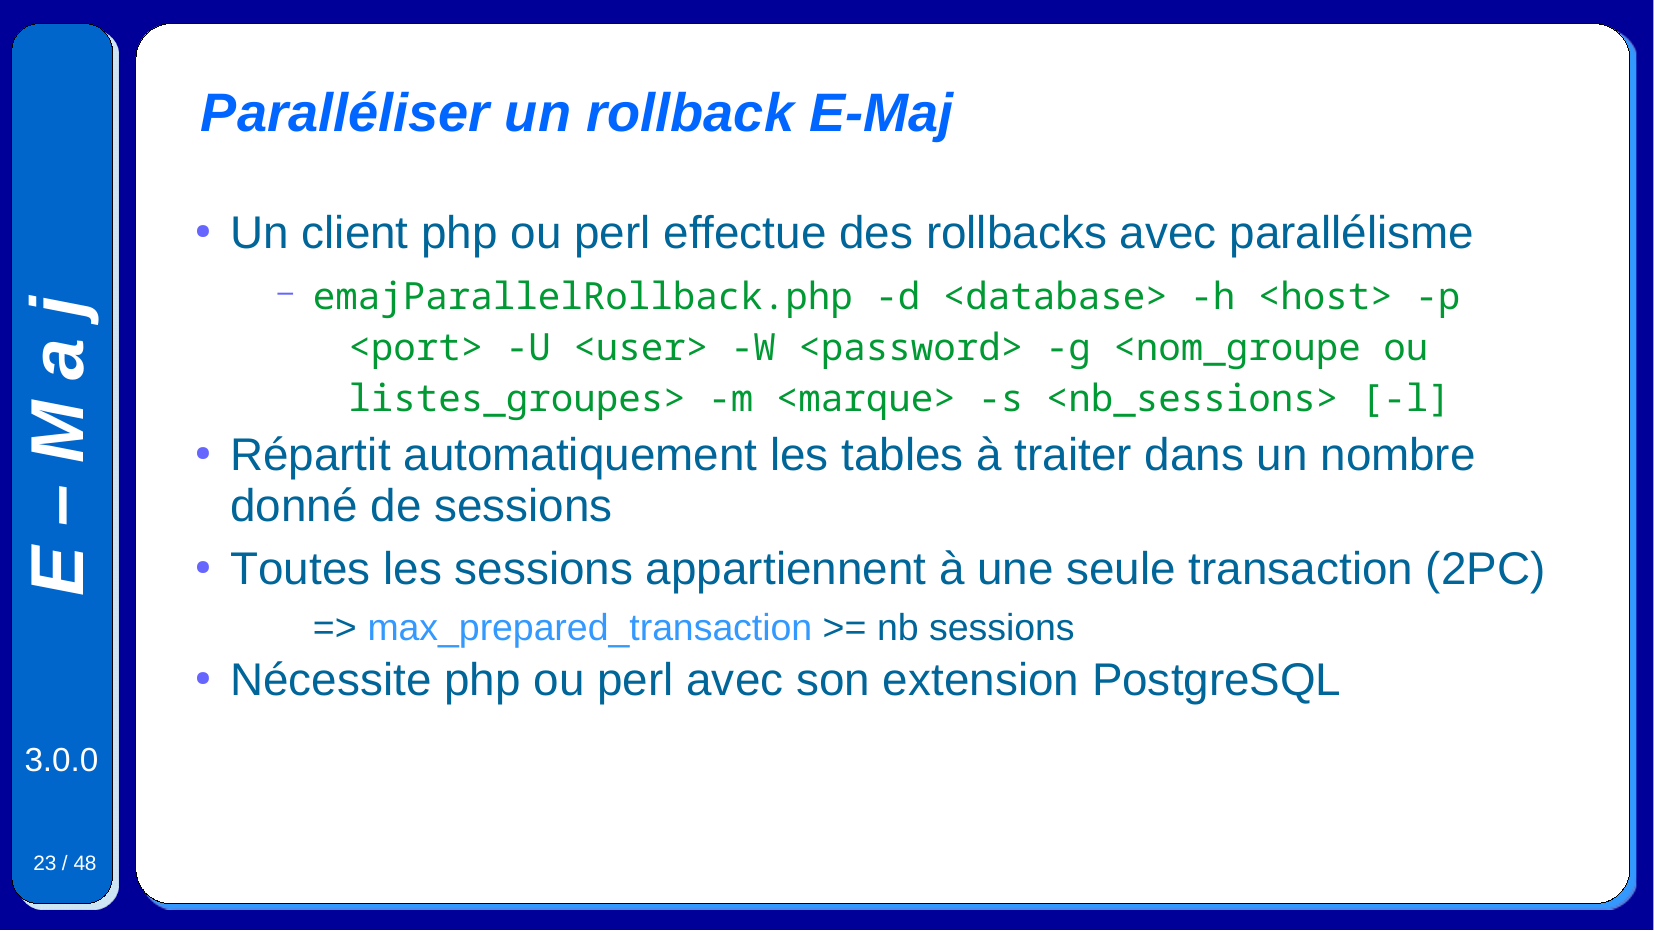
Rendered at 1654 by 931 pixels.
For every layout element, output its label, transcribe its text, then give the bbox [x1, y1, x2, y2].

title Paralléliser un rollback E-Maj [200, 34, 1575, 191]
list Un client php ou perl effectue des rollbacks avec parallélisme emajParallelRollback.php -d <database> -h <host> -p <port> -U <user> -W <password> -g <nom_groupe ou listes_groupes> -m <marque> -s <nb_sessions> [-l] Répartit automatiquement les tables à traiter dans un nombre donné de sessions Toutes les sessions appartiennent à une seule transaction (2PC) => max_prepared_transaction >= nb sessions Nécessite php ou perl avec son extension PostgreSQL [177, 206, 1587, 827]
